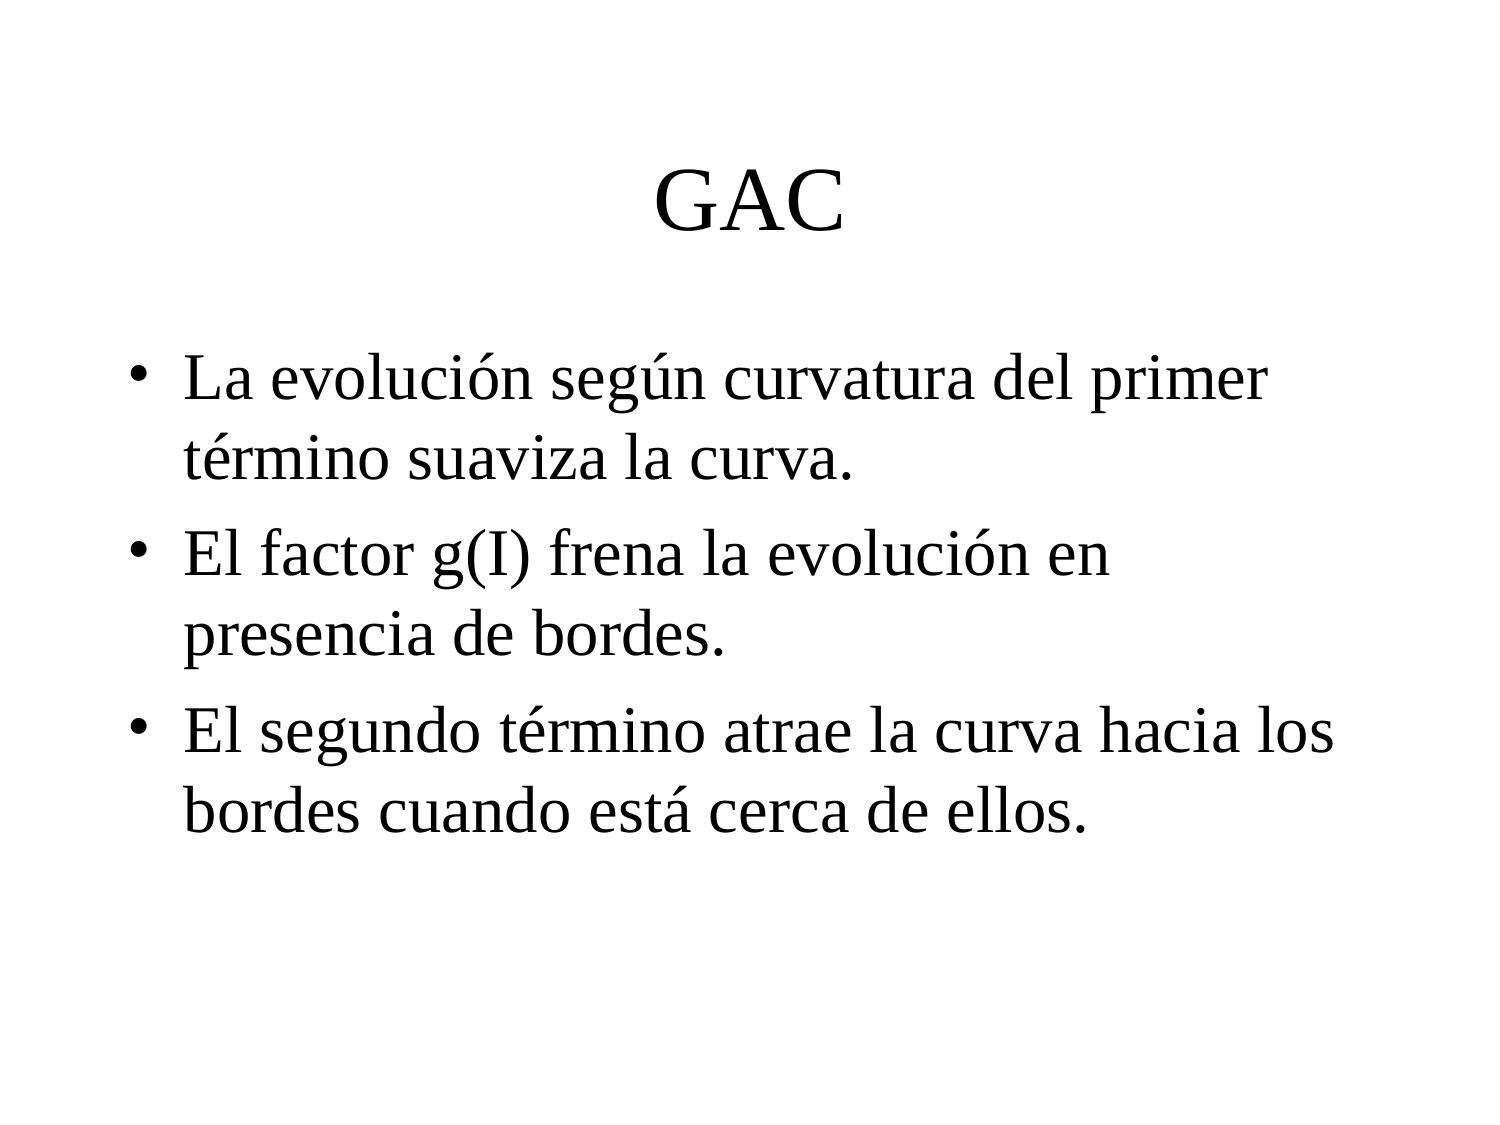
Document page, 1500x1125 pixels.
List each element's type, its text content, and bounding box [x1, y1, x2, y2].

text_box La evolución según curvatura del primer término suaviza la curva. El factor g(I) frena la evolución en presencia de bordes. El segundo término atrae la curva hacia los bordes cuando está cerca de ellos. [112, 324, 1388, 1001]
text_box GAC [112, 99, 1388, 288]
